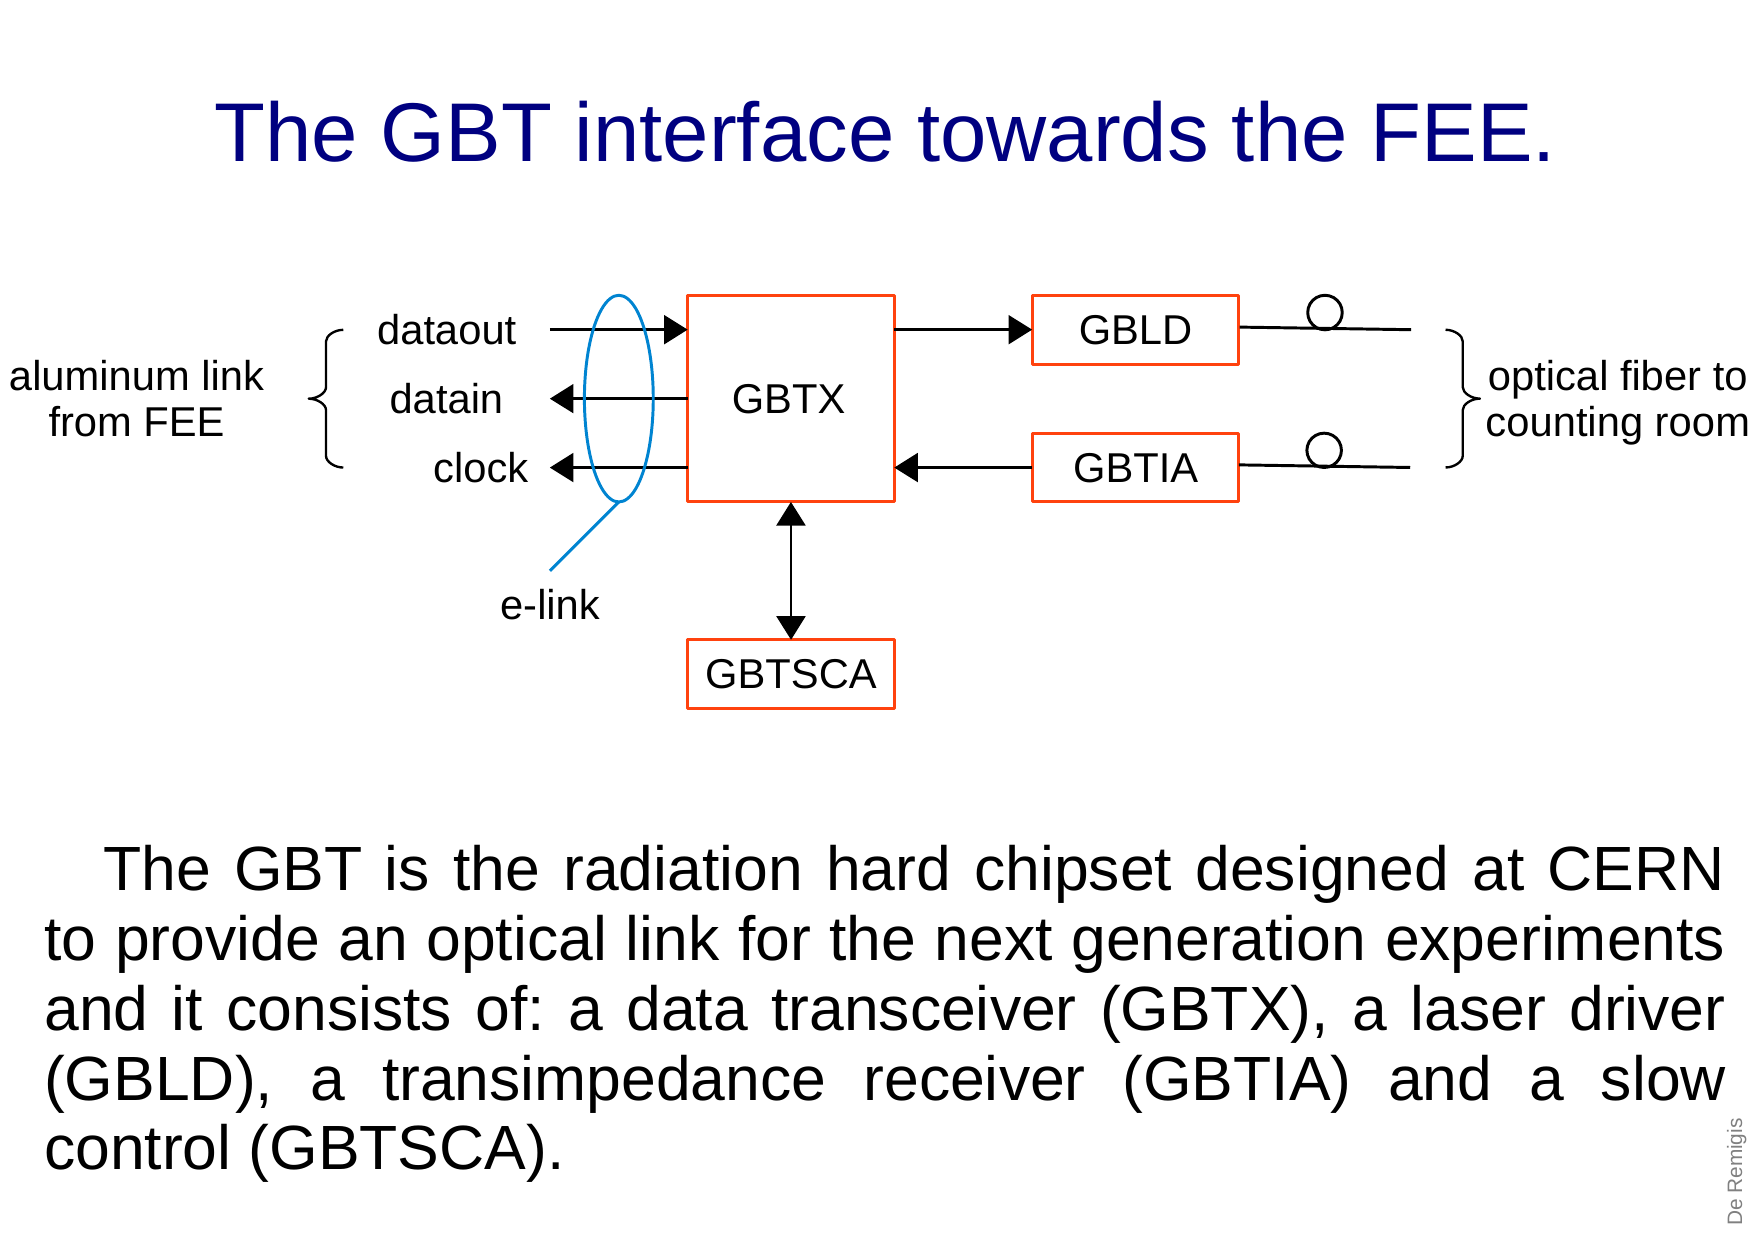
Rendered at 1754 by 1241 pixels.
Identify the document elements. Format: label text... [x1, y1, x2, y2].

text_box optical fiber to counting room [1583, 364, 1653, 434]
text_box GBTSCA [687, 639, 895, 709]
text_box GBTIA [1032, 433, 1239, 502]
text_box e-link [515, 570, 585, 640]
text_box datain [412, 364, 482, 433]
text_box dataout [412, 295, 482, 364]
text_box clock [446, 433, 516, 502]
text_box The GBT is the radiation hard chipset designed at CERN to provide an optical link for the next generation experiments and it consists of: a data transceiver (GBTX), a laser driver (GBLD), a transimpedance receiver (GBTIA) and a slow control (GBTSCA). [29, 826, 1743, 1211]
text_box aluminum link from FEE [102, 364, 172, 434]
text_box GBLD [1032, 295, 1239, 365]
title The GBT interface towards the FEE. [29, 29, 1743, 236]
text_box GBTX [687, 295, 895, 502]
